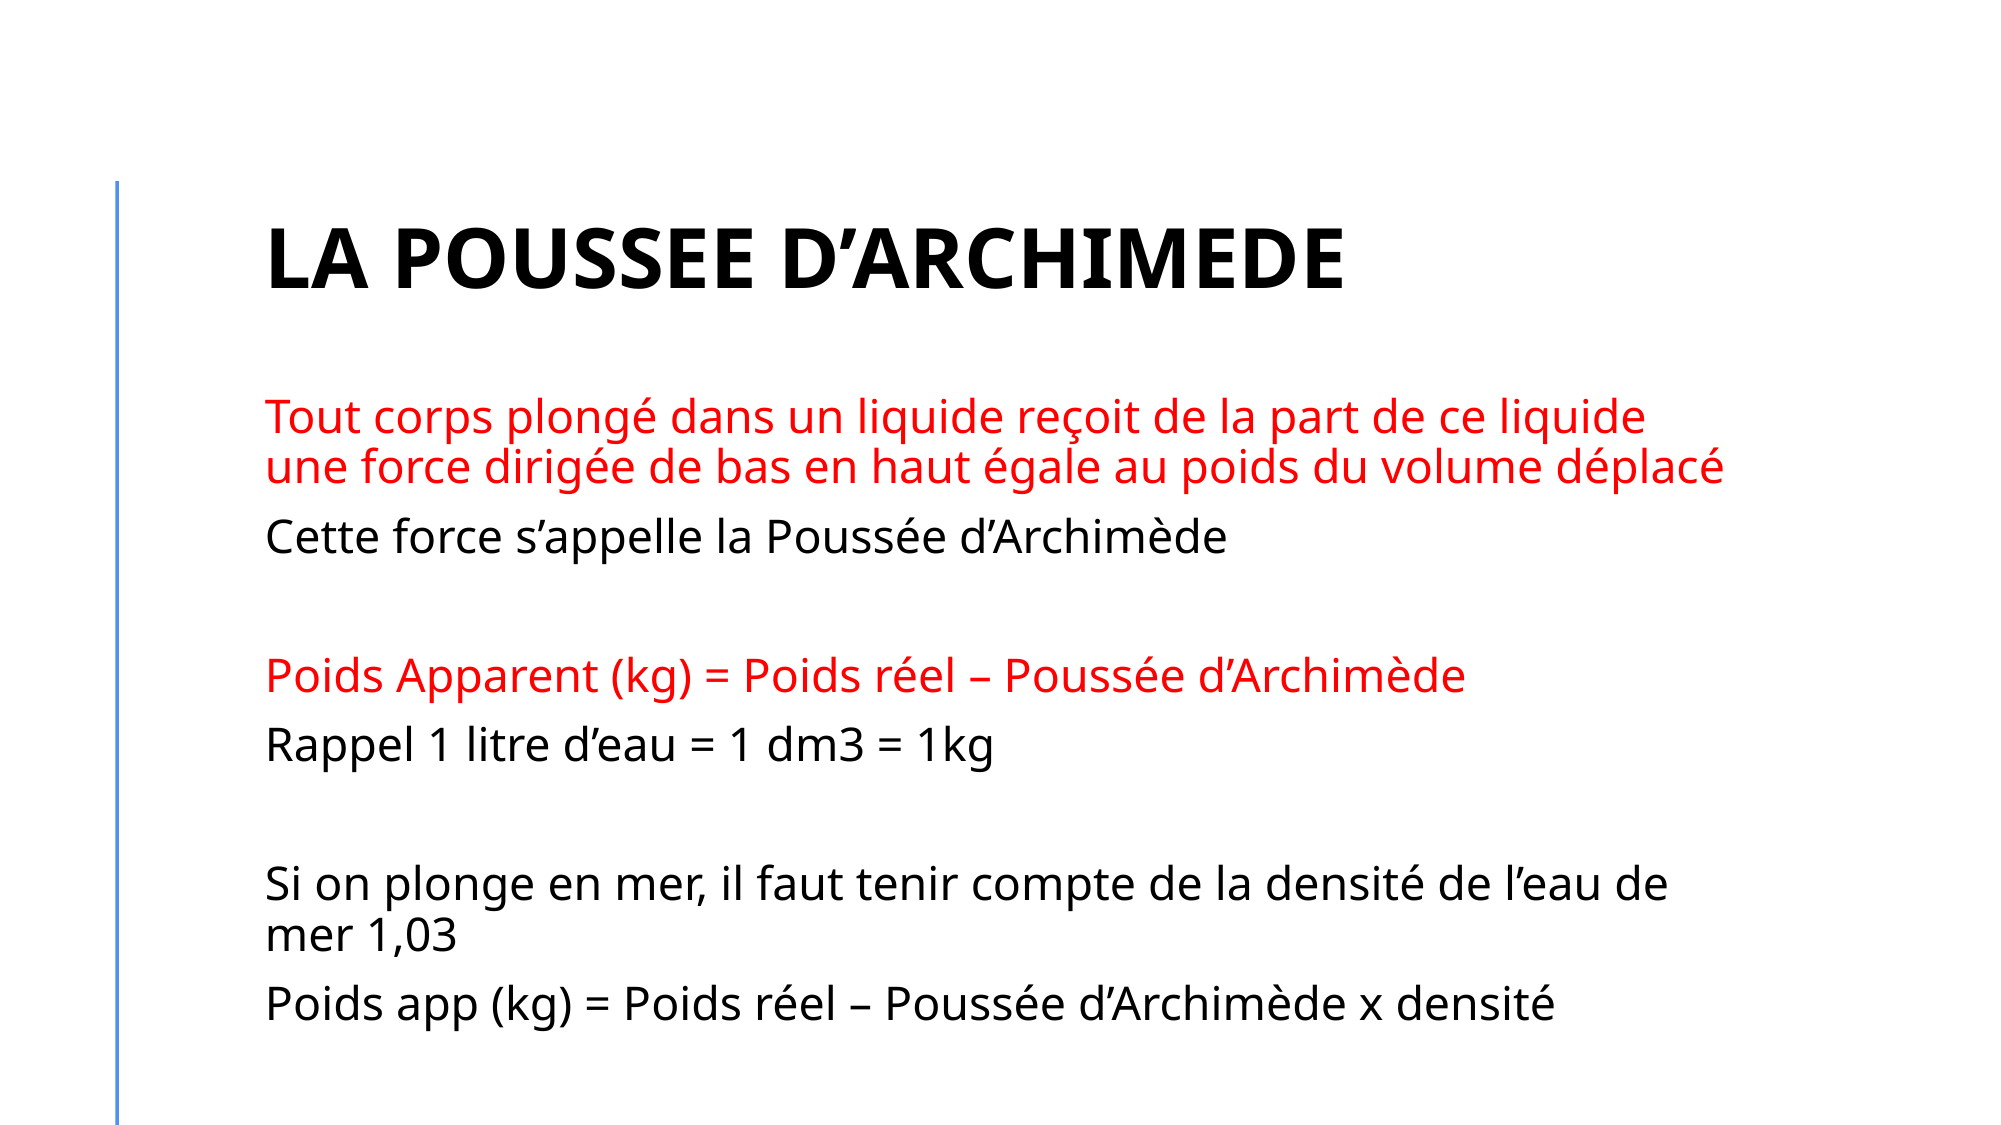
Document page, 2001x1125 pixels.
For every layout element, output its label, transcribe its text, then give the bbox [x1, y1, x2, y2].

title LA POUSSEE D’ARCHIMEDE [249, 184, 1750, 315]
subtitle Tout corps plongé dans un liquide reçoit de la part de ce liquide une force dirigée de bas en haut égale au poids du volume déplacé Cette force s’appelle la Poussée d’Archimède Poids Apparent (kg) = Poids réel – Poussée d’Archimède Rappel 1 litre d’eau = 1 dm3 = 1kg Si on plonge en mer, il faut tenir compte de la densité de l’eau de mer 1,03 Poids app (kg) = Poids réel – Poussée d’Archimède x densité [249, 386, 1750, 1048]
